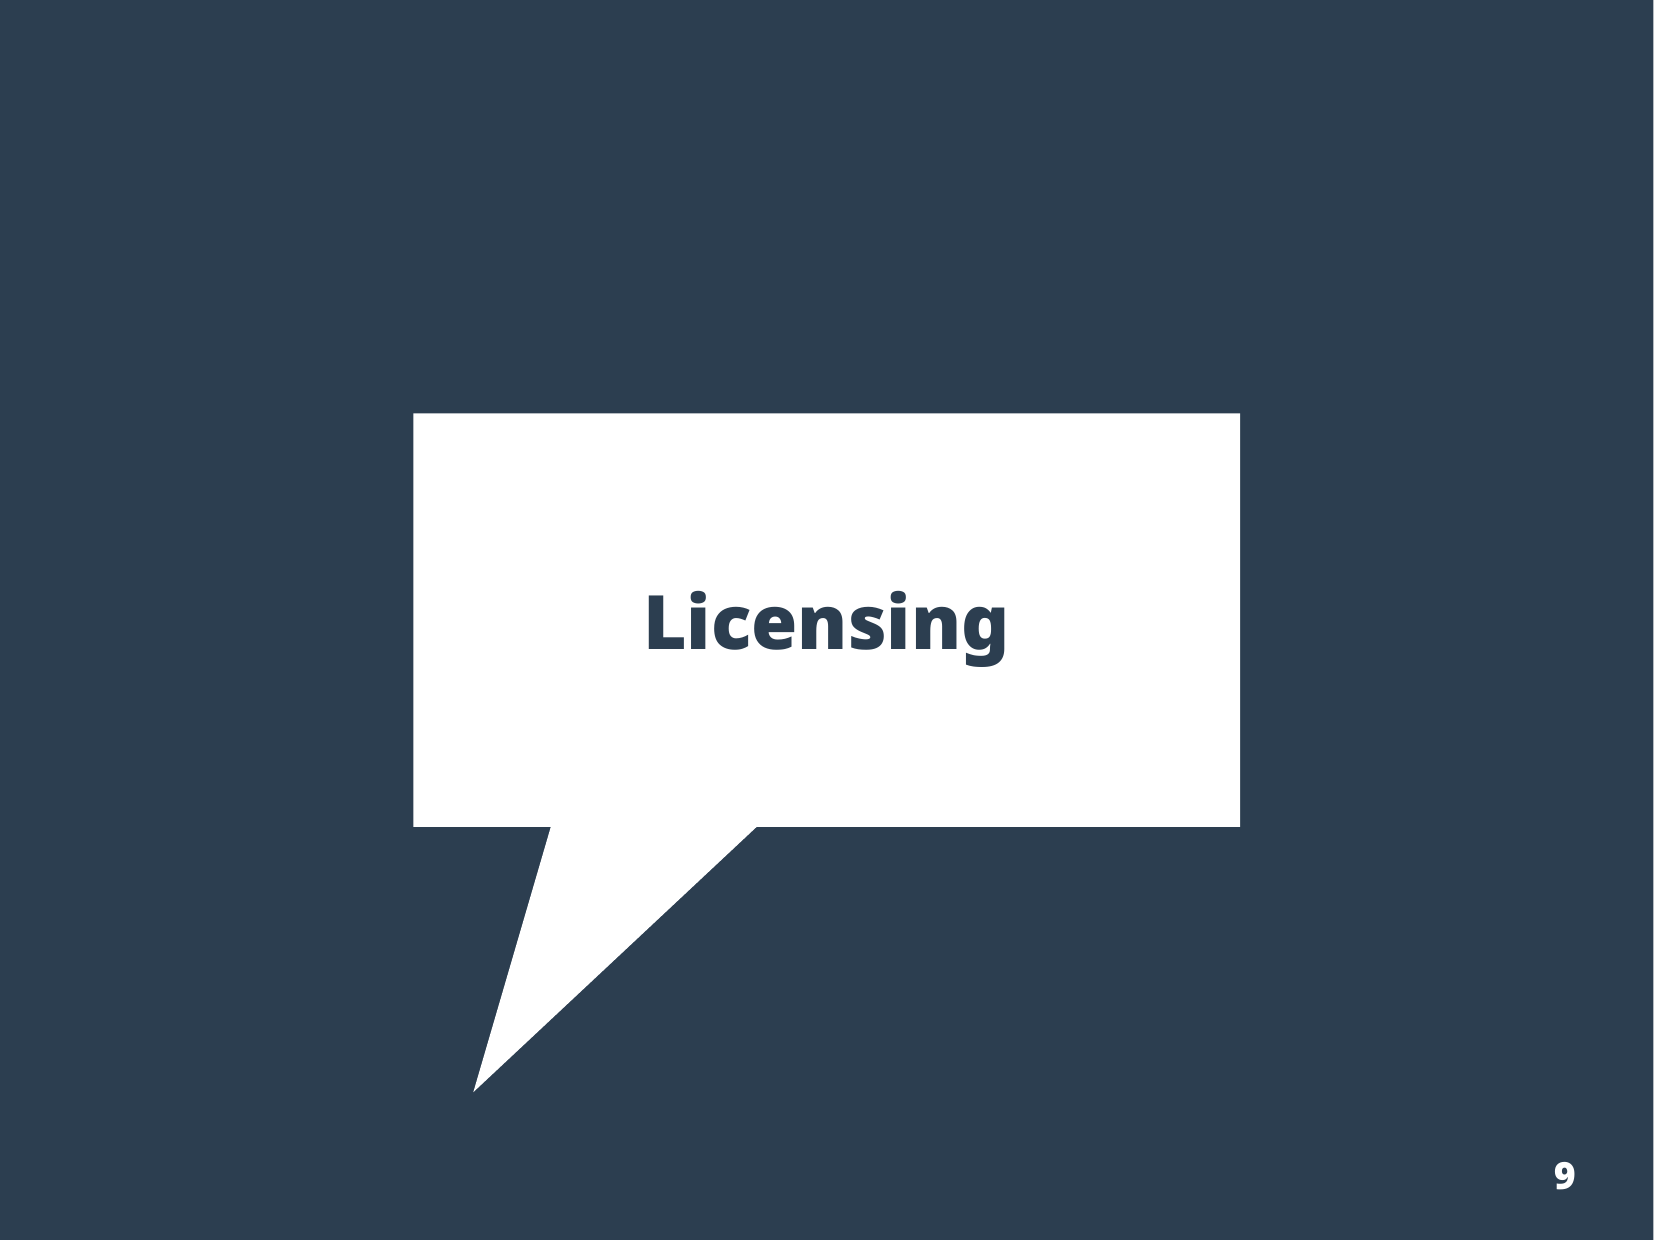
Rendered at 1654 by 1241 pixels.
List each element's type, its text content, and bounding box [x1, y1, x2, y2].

title Licensing [442, 442, 1211, 798]
